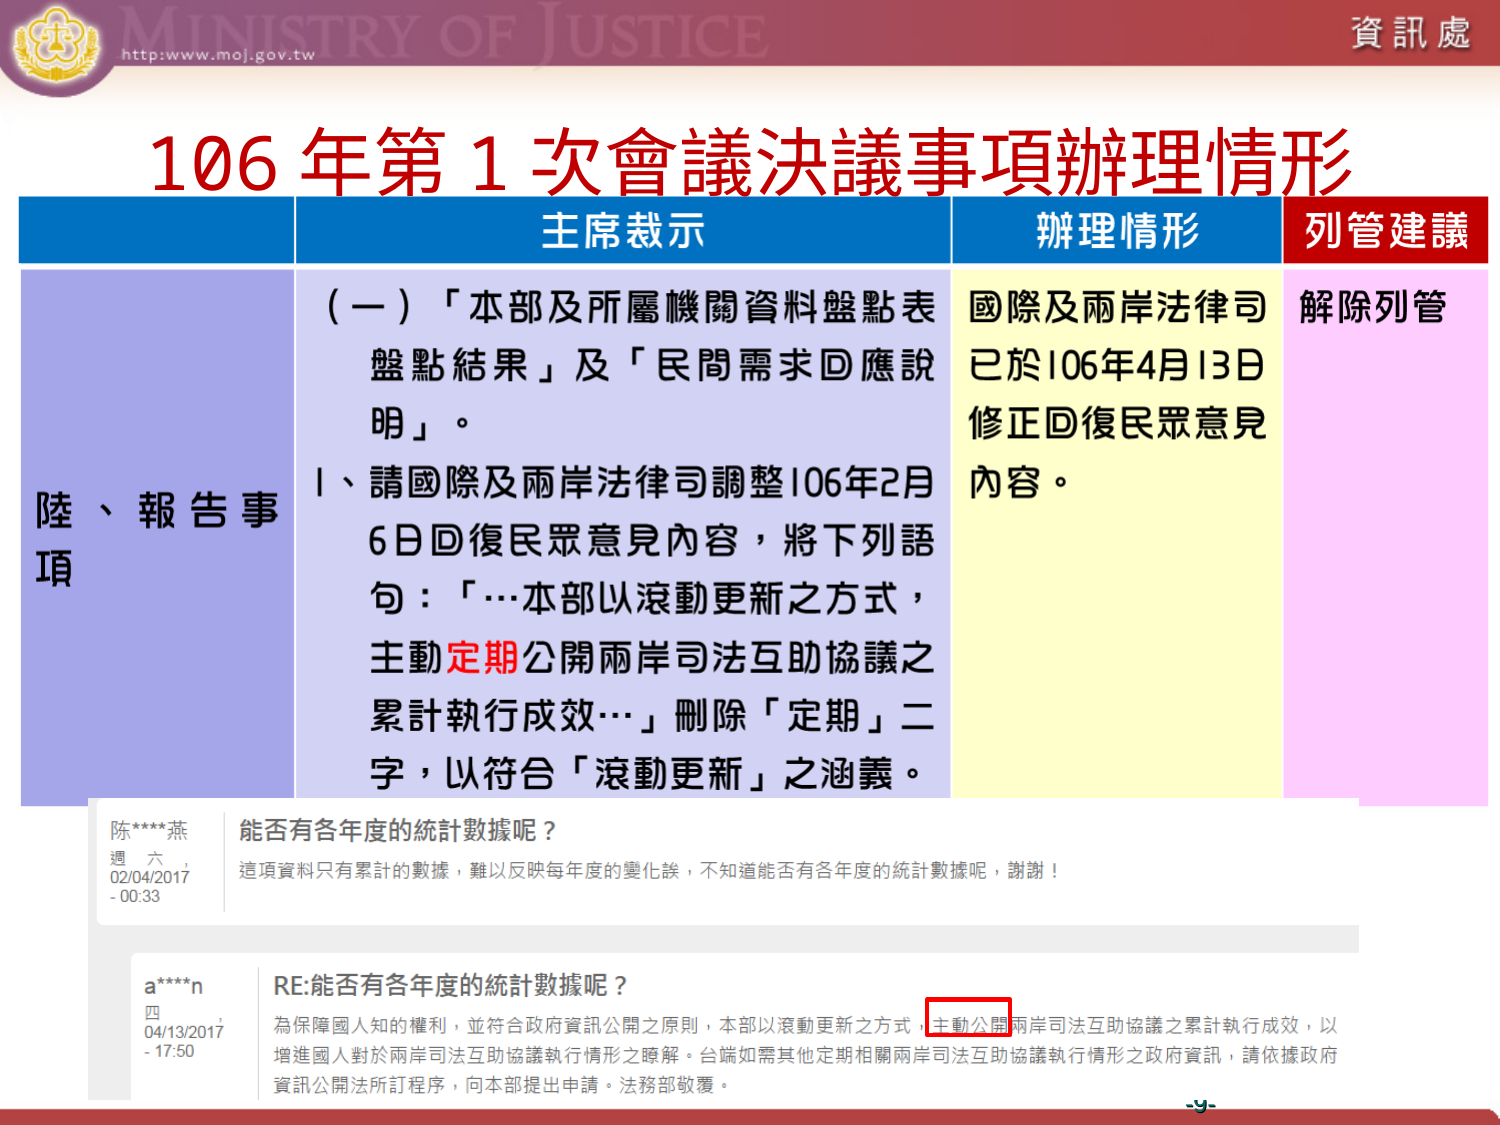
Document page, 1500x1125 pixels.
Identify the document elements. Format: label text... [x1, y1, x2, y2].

text_box -9- [1169, 1080, 1483, 1118]
text_box 106年第1次會議決議事項辦理情形 [112, 101, 1388, 244]
picture [17, 190, 1490, 1100]
